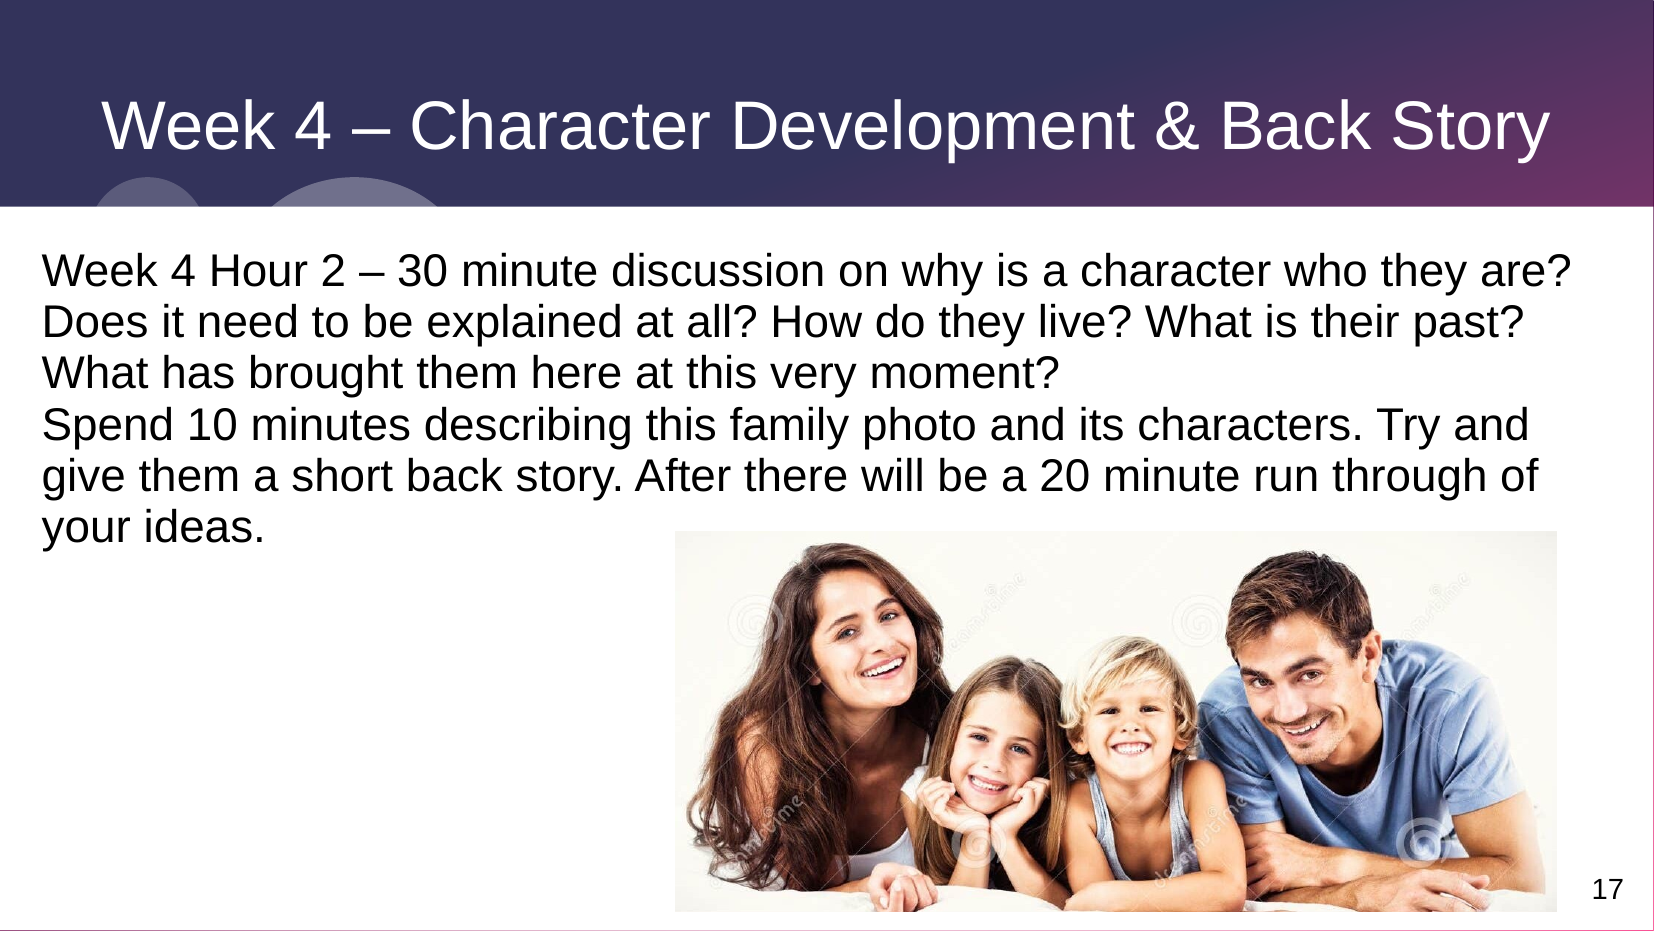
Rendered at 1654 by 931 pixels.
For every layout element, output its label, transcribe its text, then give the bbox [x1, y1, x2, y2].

picture [675, 531, 1557, 912]
text_box Week 4 Hour 2 – 30 minute discussion on why is a character who they are? Does it need to be explained at all? How do they live? What is their past? What has brought them here at this very moment? Spend 10 minutes describing this family photo and its characters. Try and give them a short back story. After there will be a 20 minute run through of your ideas. [26, 237, 1596, 888]
title Week 4 – Character Development & Back Story [88, 44, 1565, 207]
